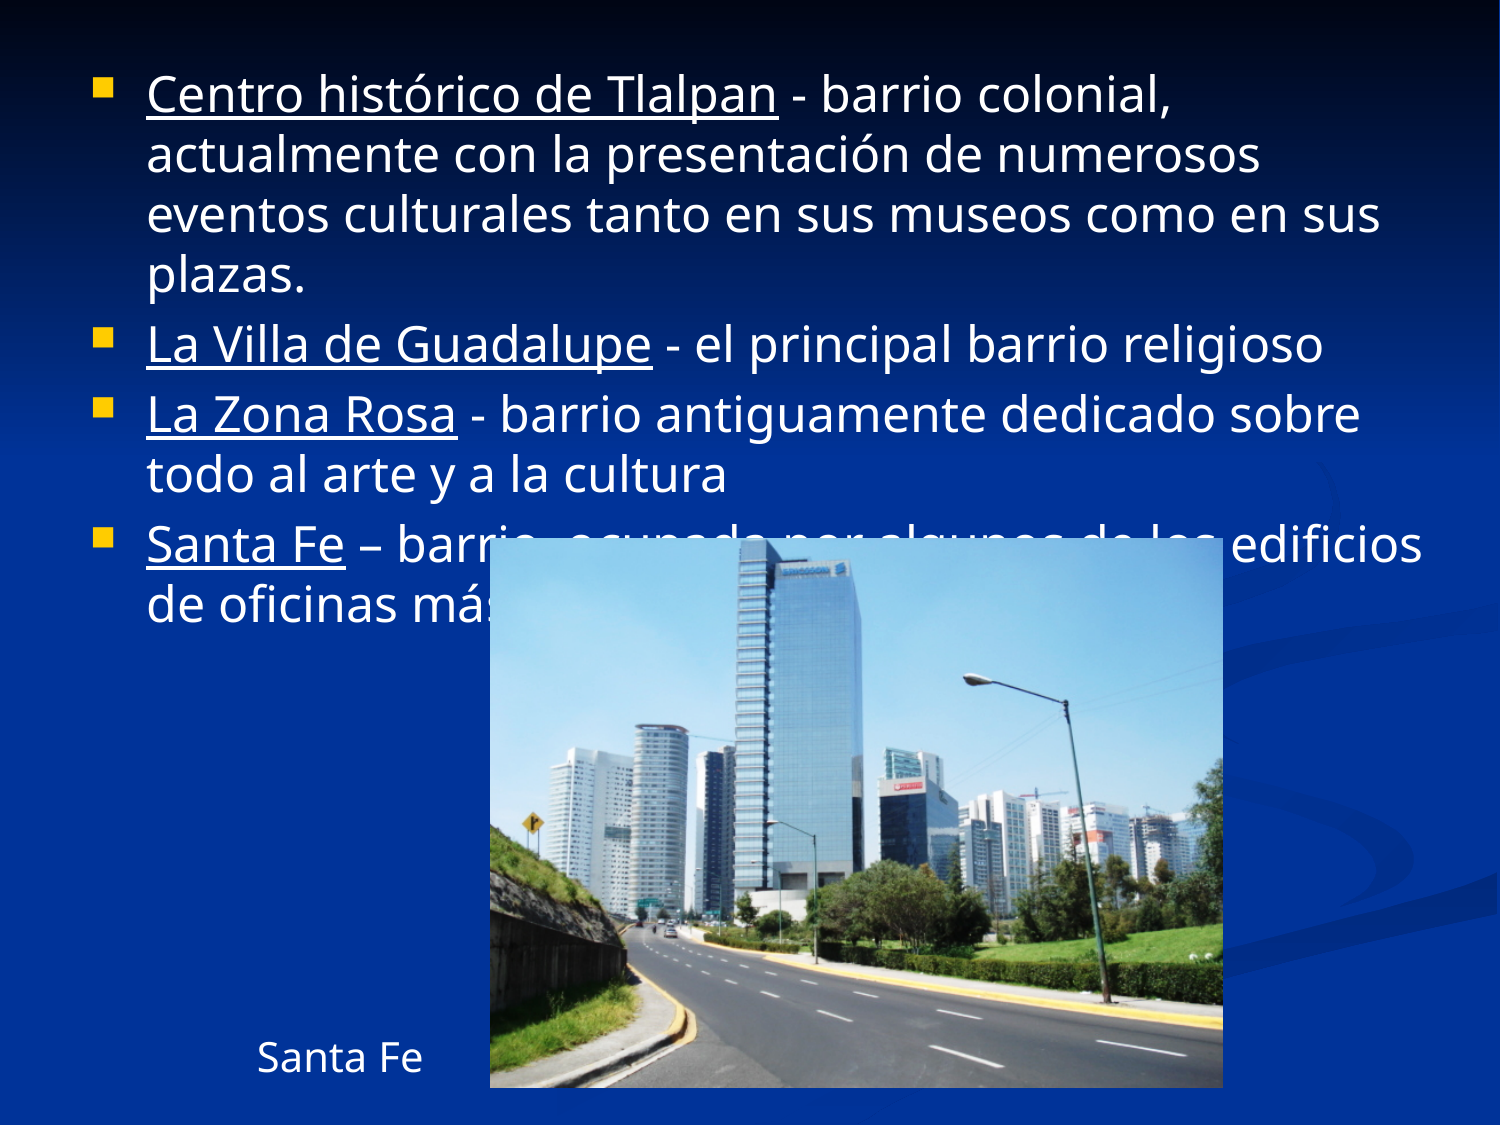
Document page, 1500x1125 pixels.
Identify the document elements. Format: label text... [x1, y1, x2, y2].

picture [490, 538, 1223, 1088]
text_box Santa Fe [242, 1023, 562, 1089]
list Centro histórico de Tlalpan - barrio colonial, actualmente con la presentación de numerosos eventos culturales tanto en sus museos como en sus plazas. La Villa de Guadalupe - el principal barrio religioso La Zona Rosa - barrio antiguamente dedicado sobre todo al arte y a la cultura Santa Fe – barrio, ocupada por algunos de los edificios de oficinas más modernos [75, 54, 1459, 1005]
